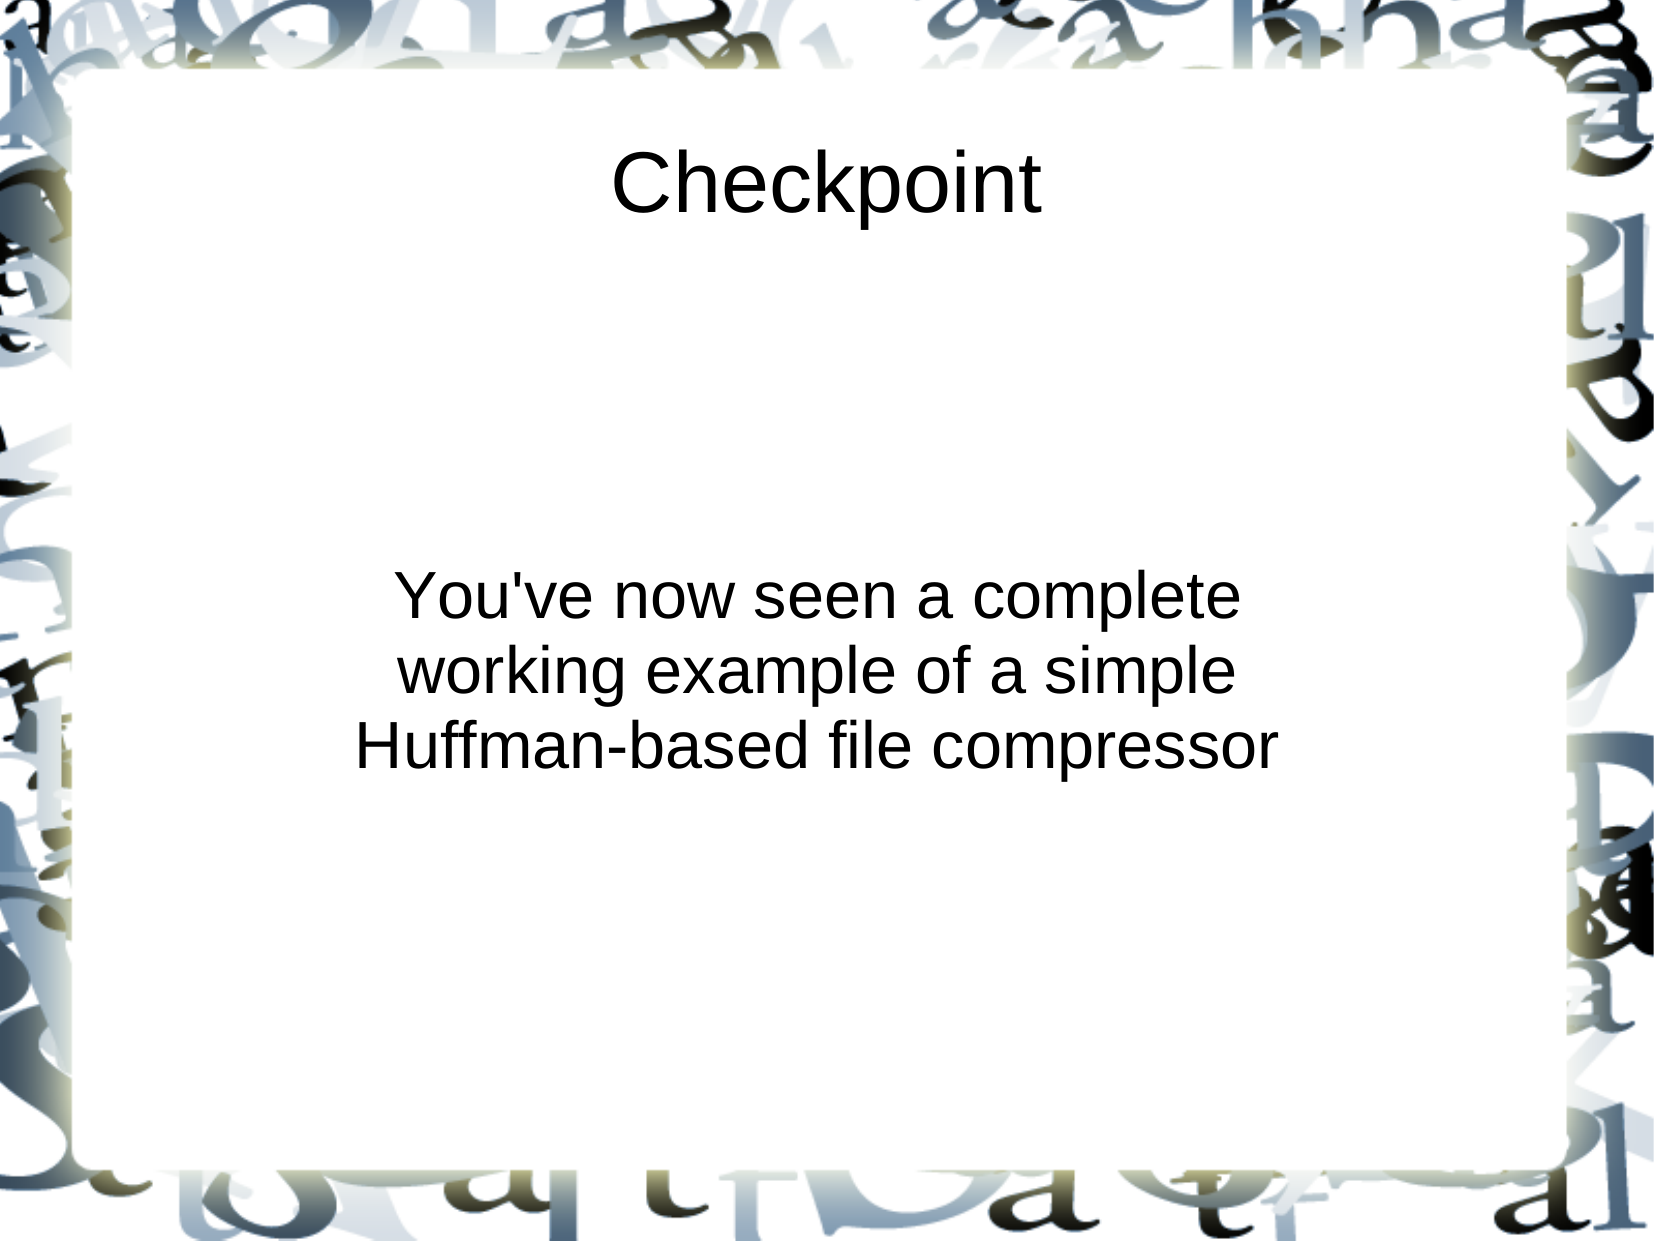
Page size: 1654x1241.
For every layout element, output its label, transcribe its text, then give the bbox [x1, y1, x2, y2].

picture [0, 0, 1654, 1241]
subtitle You've now seen a complete working example of a simple Huffman-based file compressor [106, 313, 1530, 1028]
title Checkpoint [82, 78, 1571, 287]
